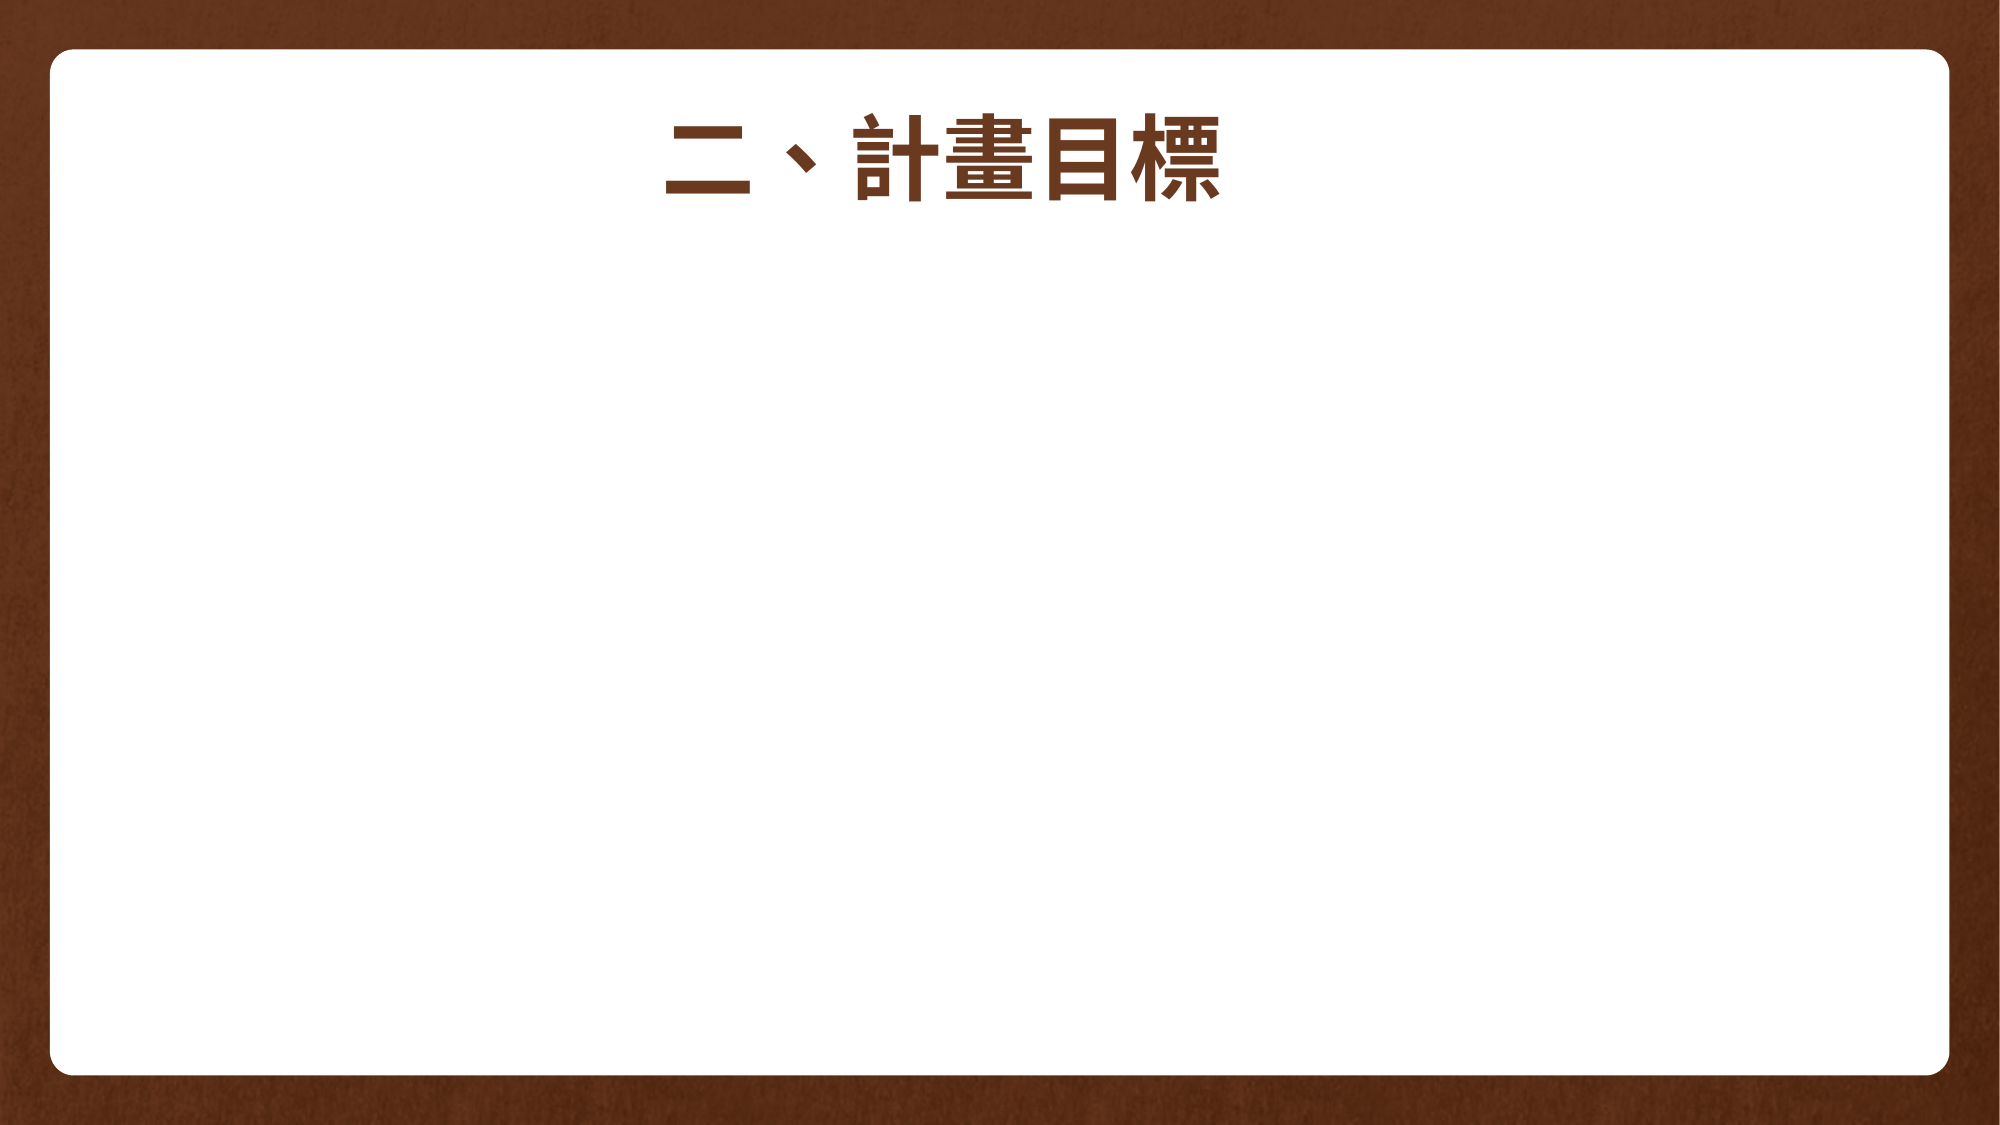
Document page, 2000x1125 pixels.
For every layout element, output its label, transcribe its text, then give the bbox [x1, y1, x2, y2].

picture [0, 0, 2000, 1125]
title 二、計畫目標 [142, 90, 1743, 220]
